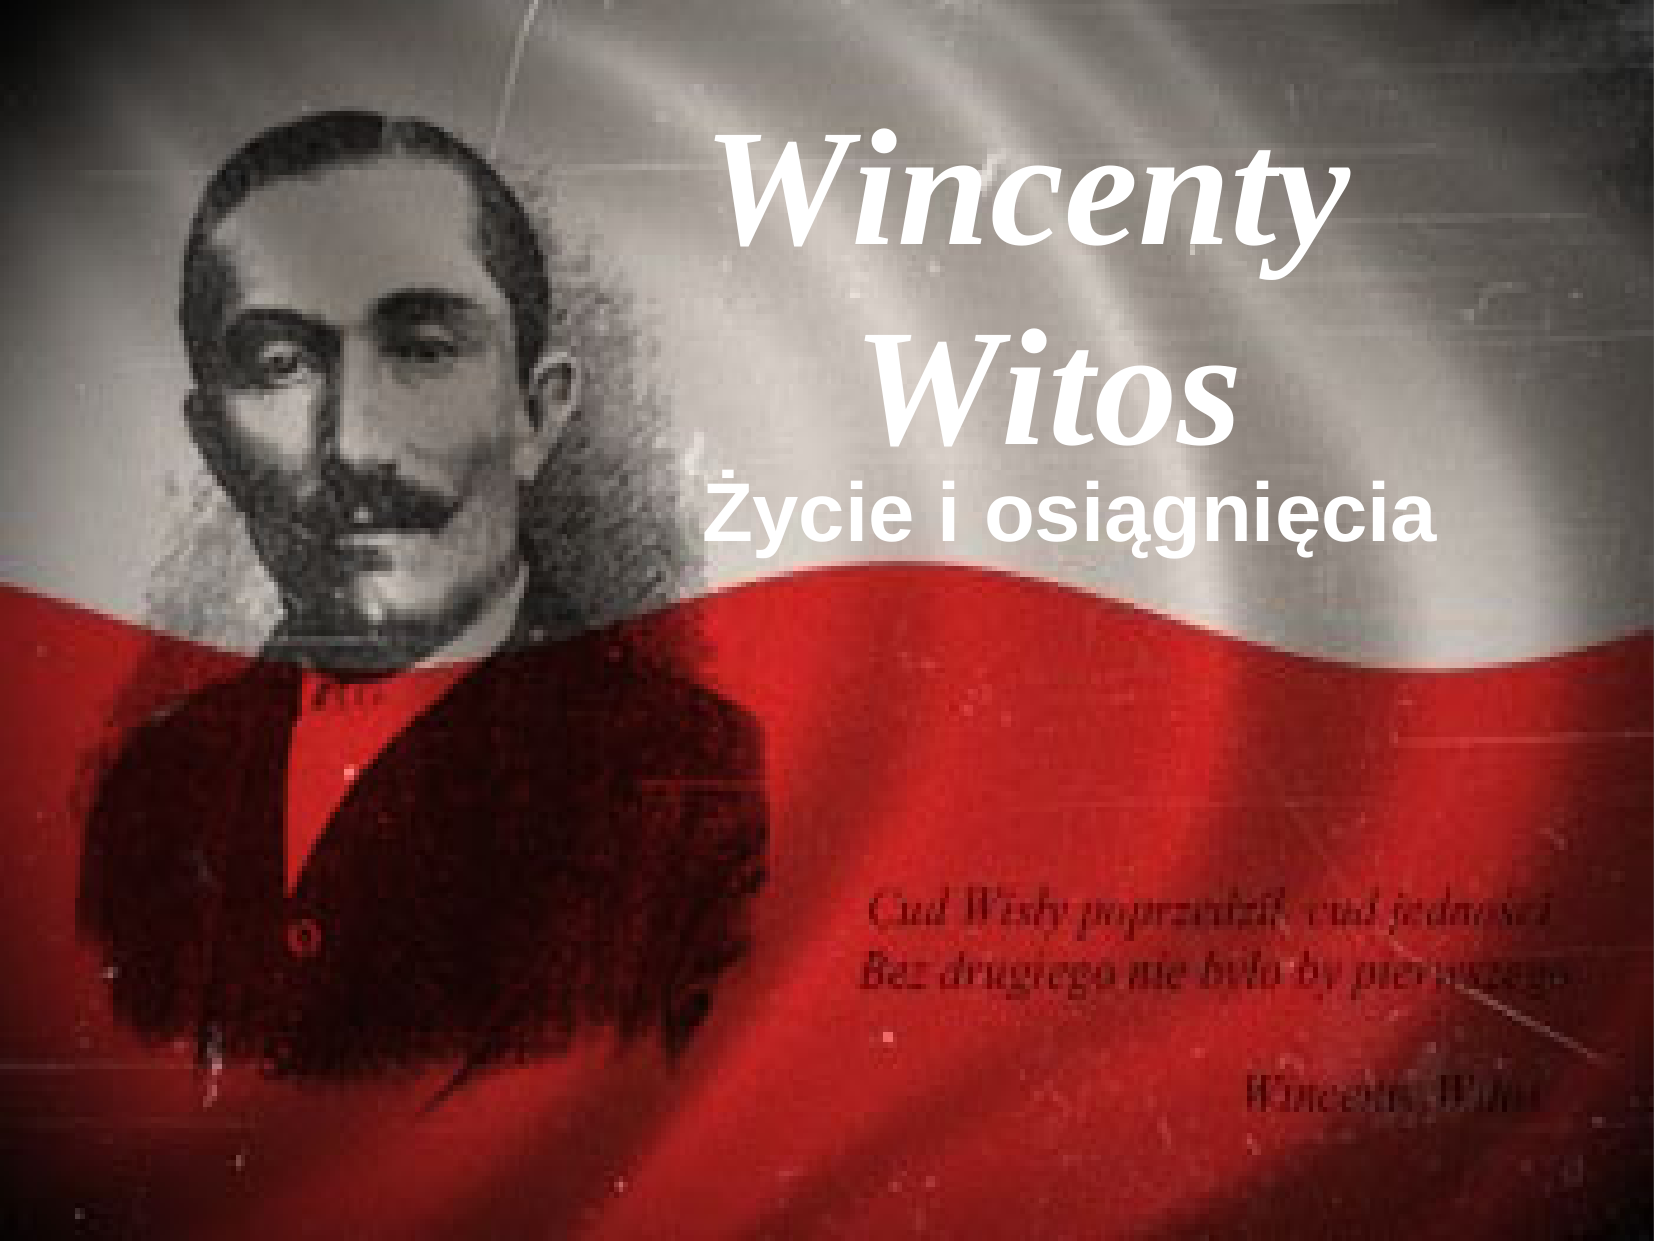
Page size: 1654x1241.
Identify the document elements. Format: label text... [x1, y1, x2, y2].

picture [0, 0, 1654, 1241]
title Wincenty Witos [200, 77, 1654, 448]
subtitle Życie i osiągnięcia [342, 360, 1654, 656]
